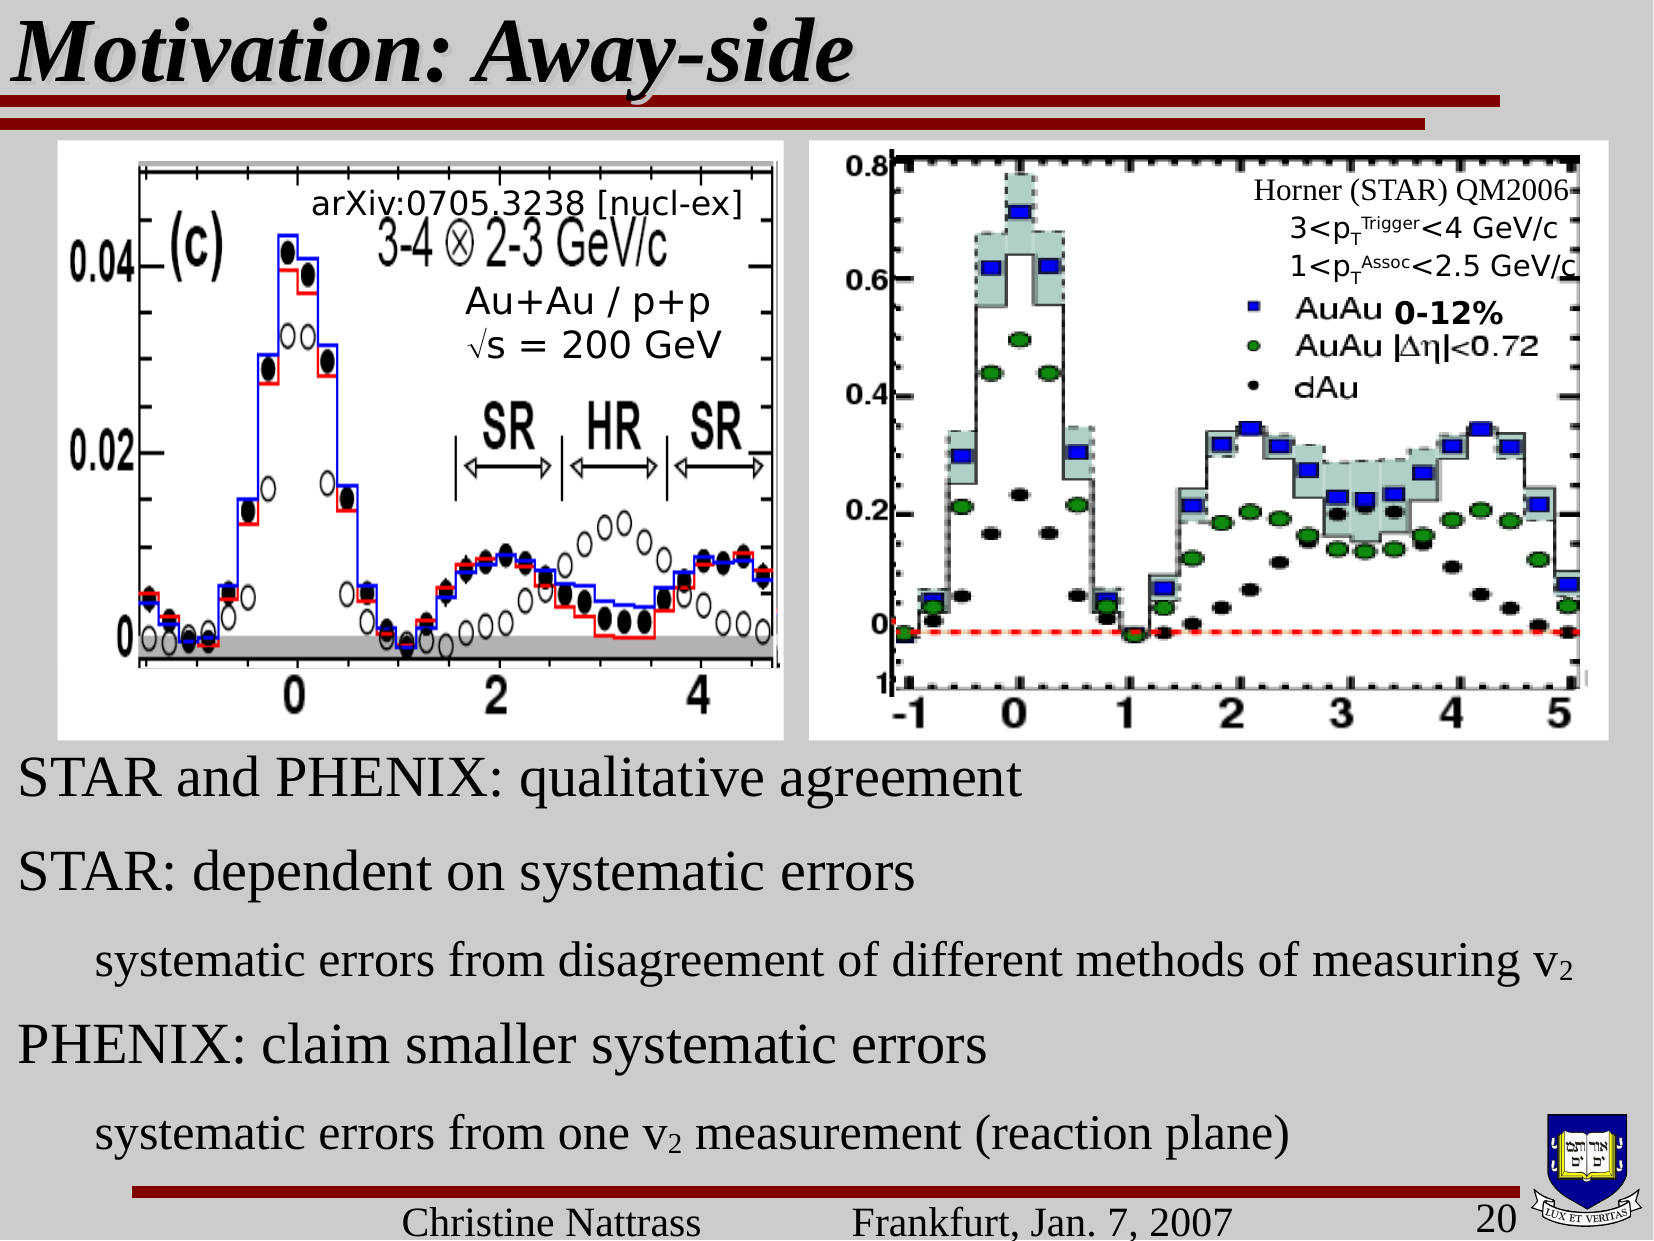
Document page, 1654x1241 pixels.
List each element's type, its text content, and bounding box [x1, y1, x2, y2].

title Motivation: Away-side [11, 0, 1512, 154]
text_box [57, 140, 784, 741]
list STAR and PHENIX: qualitative agreement STAR: dependent on systematic errors systematic errors from disagreement of different methods of measuring v2 PHENIX: claim smaller systematic errors systematic errors from one v2 measurement (reaction plane) [0, 744, 1654, 1194]
text_box Au+Au / p+p s = 200 GeV [450, 272, 739, 375]
text_box 3<pTTrigger<4 GeV/c 1<pTAssoc<2.5 GeV/c [1274, 203, 1592, 297]
picture [57, 161, 780, 726]
text_box [809, 140, 1609, 741]
text_box arXiv:0705.3238 [nucl-ex] [296, 177, 764, 231]
picture [1530, 1194, 1643, 1227]
text_box Horner (STAR) QM2006 [1238, 164, 1585, 215]
text_box 0-12% [1379, 288, 1519, 340]
picture [818, 149, 1588, 738]
